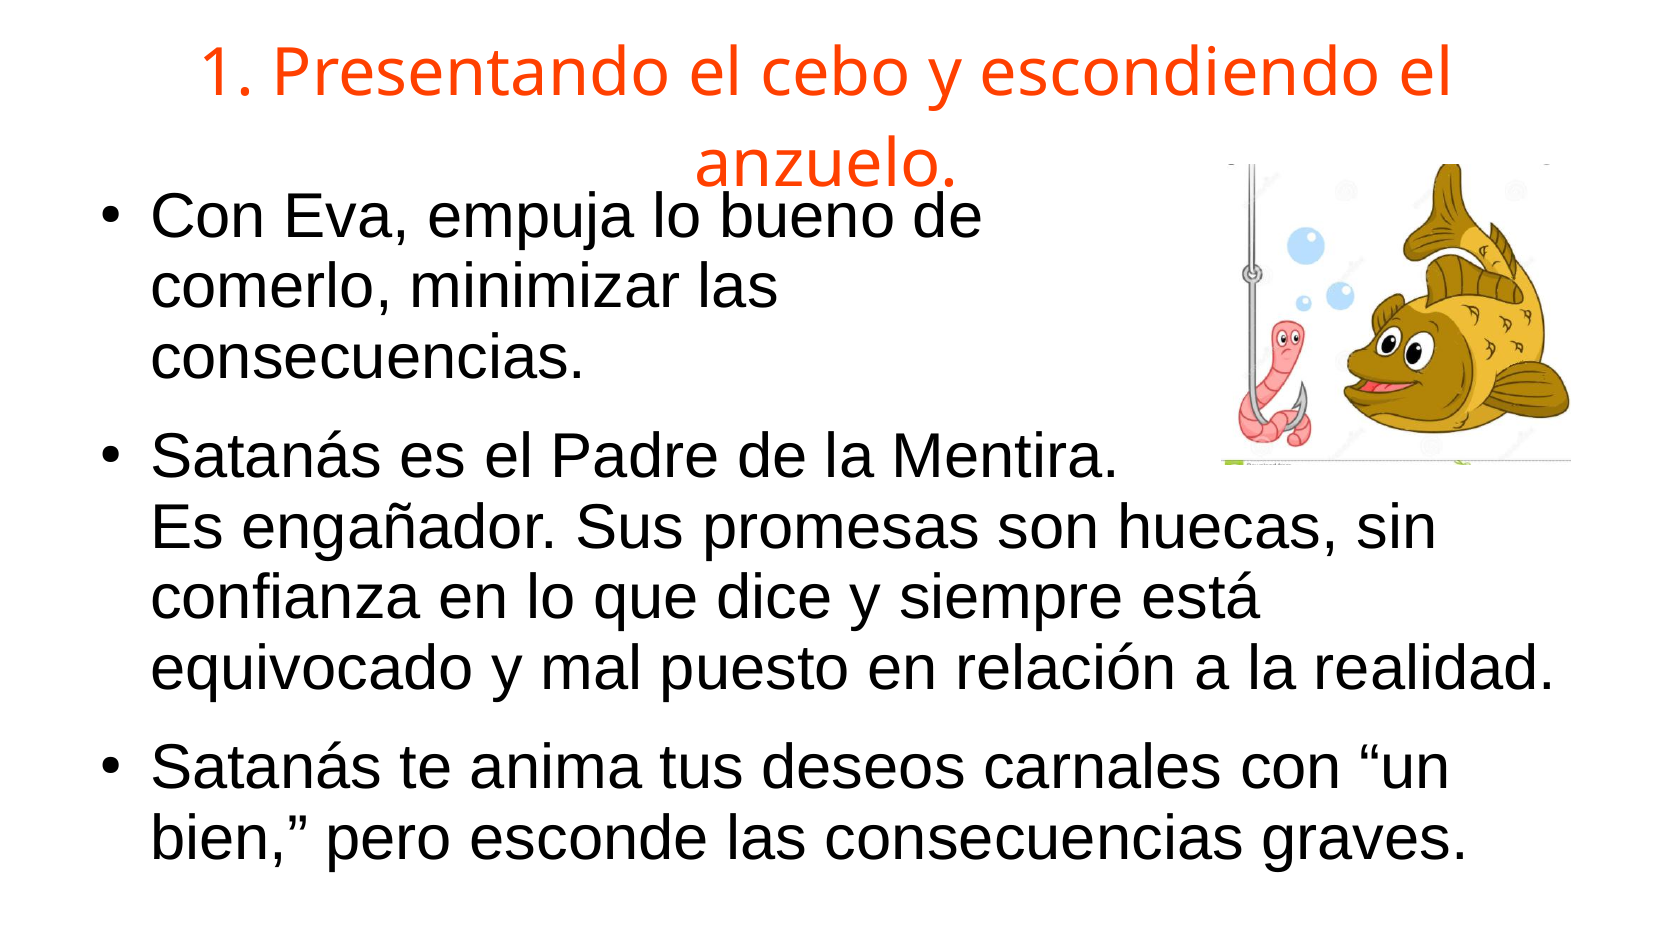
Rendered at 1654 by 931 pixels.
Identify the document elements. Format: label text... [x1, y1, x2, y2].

picture [1221, 164, 1571, 466]
title 1. Presentando el cebo y escondiendo el anzuelo. [82, 37, 1571, 180]
list Con Eva, empuja lo bueno de comerlo, minimizar las consecuencias. Satanás es el Padre de la Mentira. Es engañador. Sus promesas son huecas, sin confianza en lo que dice y siempre está equivocado y mal puesto en relación a la realidad. Satanás te anima tus deseos carnales con “un bien,” pero esconde las consecuencias graves. [82, 180, 1571, 916]
